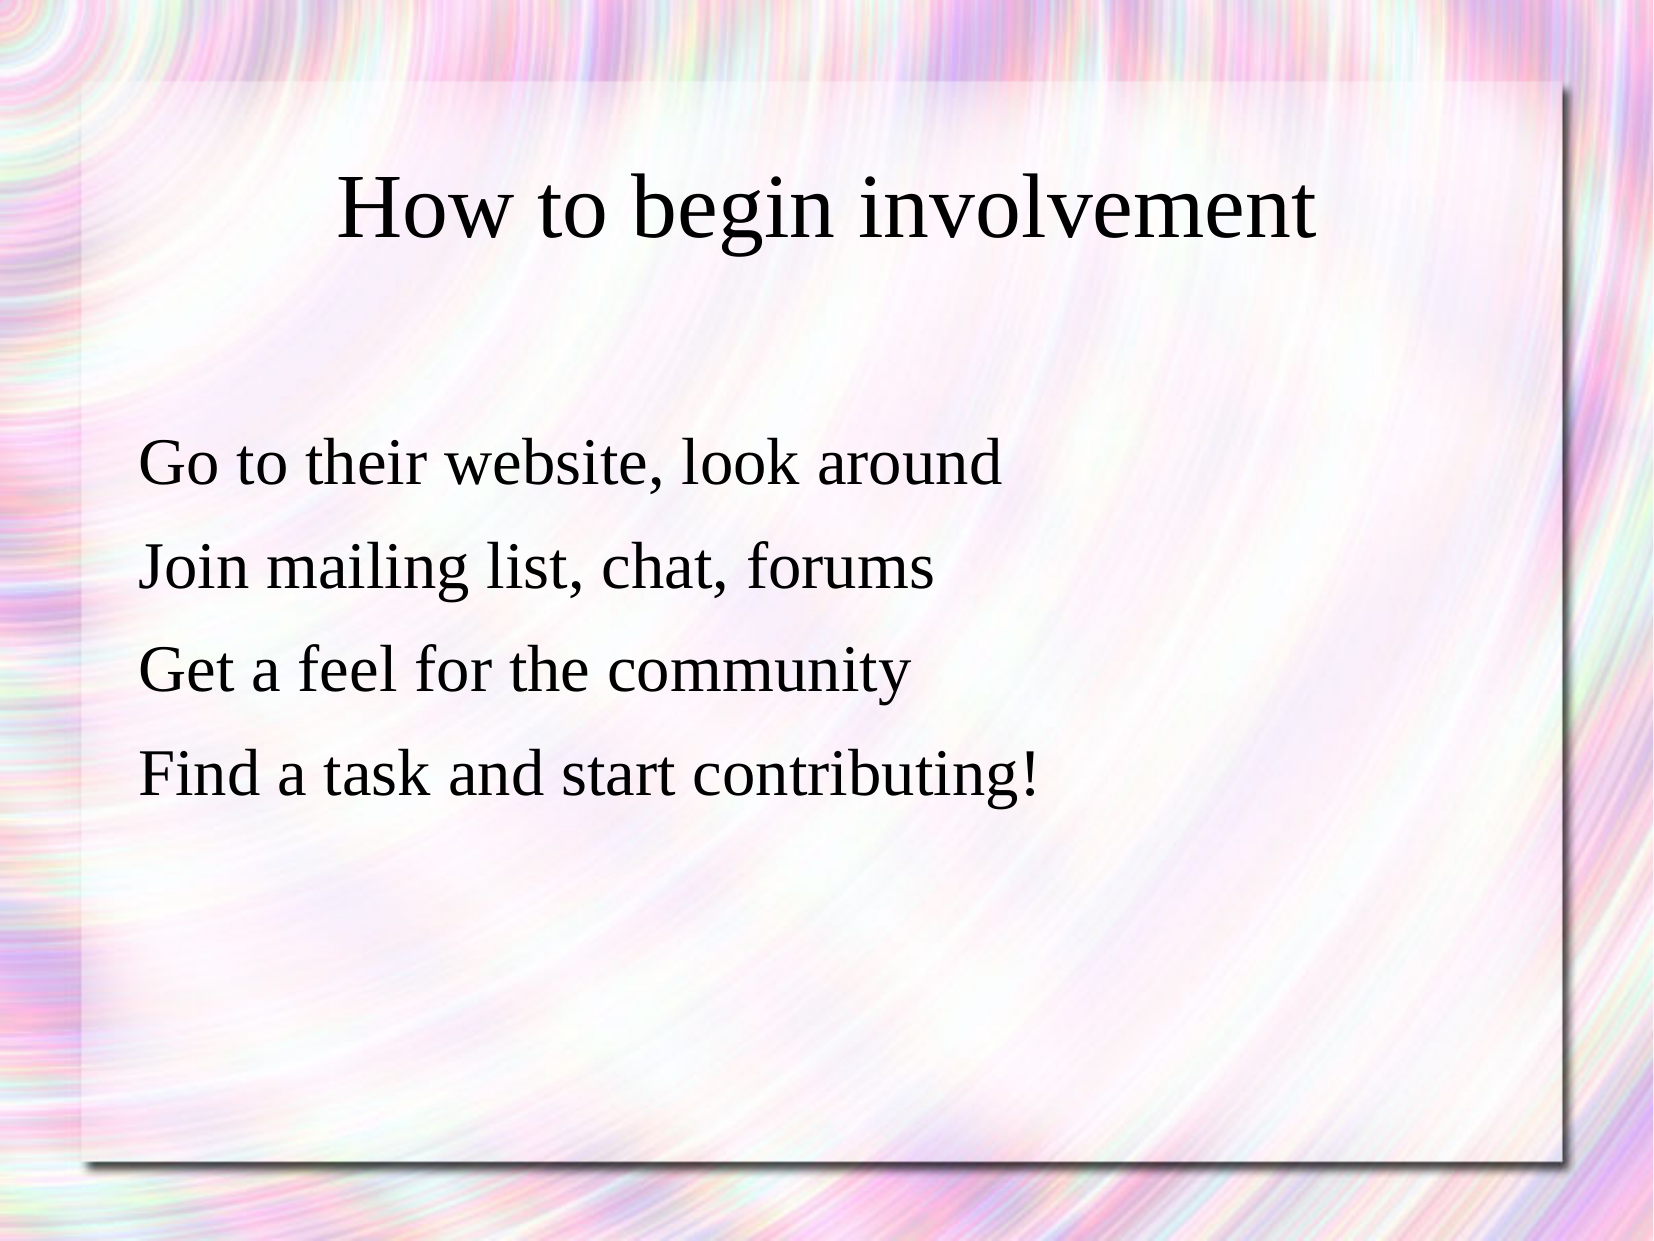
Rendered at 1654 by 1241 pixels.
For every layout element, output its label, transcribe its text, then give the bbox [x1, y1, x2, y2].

list Go to their website, look around Join mailing list, chat, forums Get a feel for the community Find a task and start contributing! [121, 344, 1534, 1164]
picture [0, 0, 1654, 1241]
title How to begin involvement [121, 102, 1534, 311]
